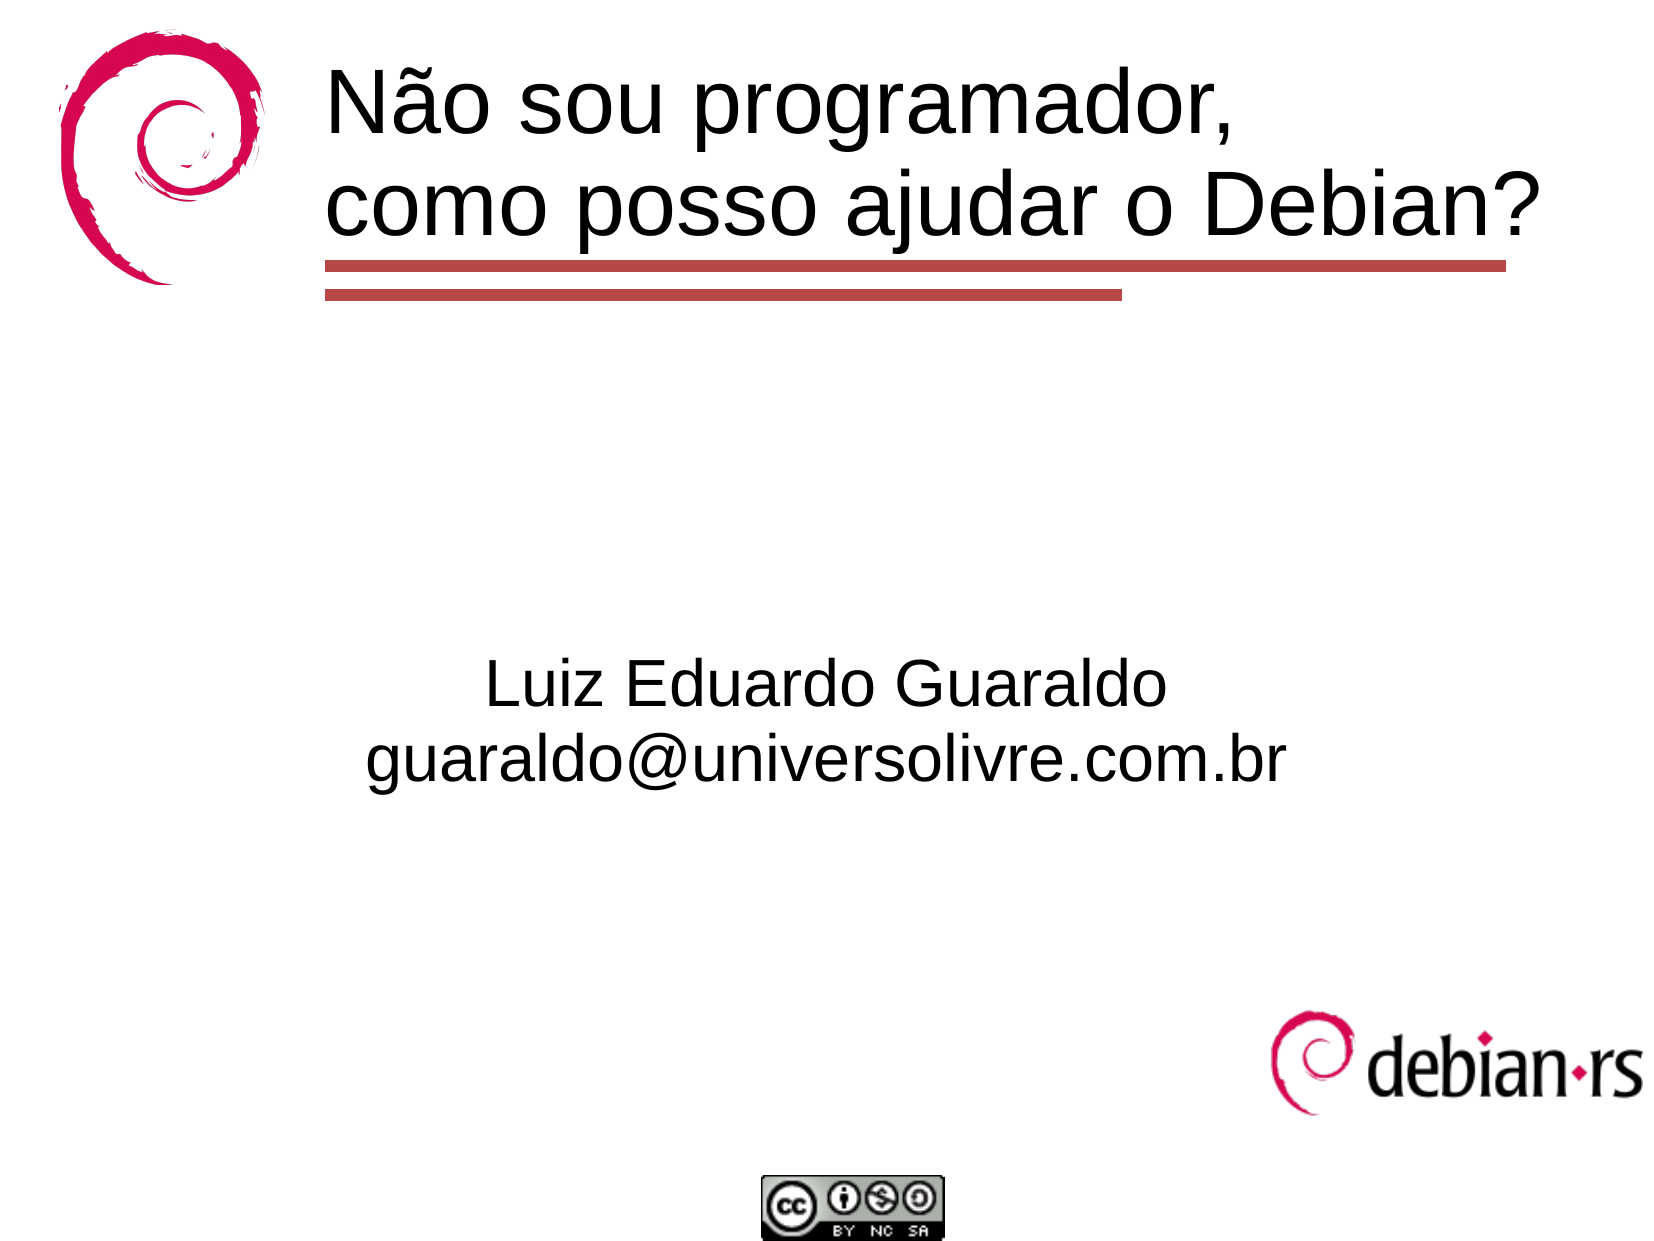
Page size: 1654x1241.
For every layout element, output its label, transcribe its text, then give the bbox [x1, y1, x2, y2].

picture [1571, 1006, 1654, 1122]
title Não sou programador, como posso ajudar o Debian? [324, 50, 1571, 256]
picture [761, 1175, 945, 1241]
subtitle Luiz Eduardo Guaraldo guaraldo@universolivre.com.br [82, 319, 1571, 1123]
picture [59, 29, 265, 285]
